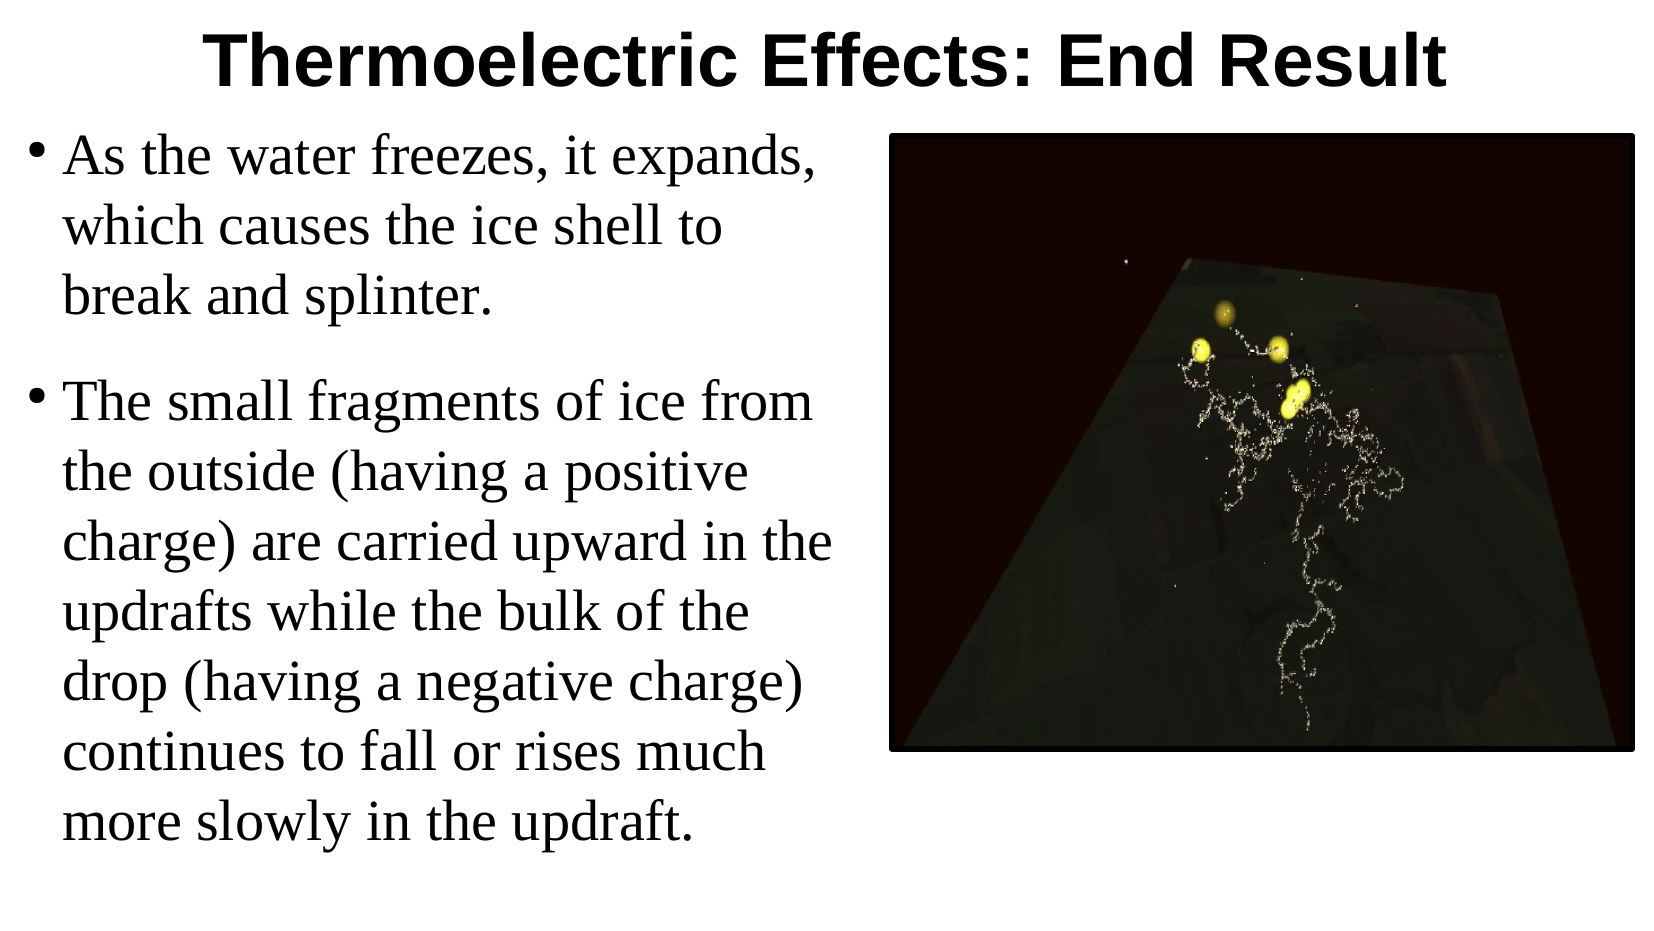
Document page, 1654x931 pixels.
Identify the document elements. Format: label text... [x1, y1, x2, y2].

title Thermoelectric Effects: End Result [0, 5, 1654, 107]
text_box As the water freezes, it expands, which causes the ice shell to break and splinter. The small fragments of ice from the outside (having a positive charge) are carried upward in the updrafts while the bulk of the drop (having a negative charge) continues to fall or rises much more slowly in the updraft. [0, 108, 863, 860]
picture [894, 139, 1630, 746]
